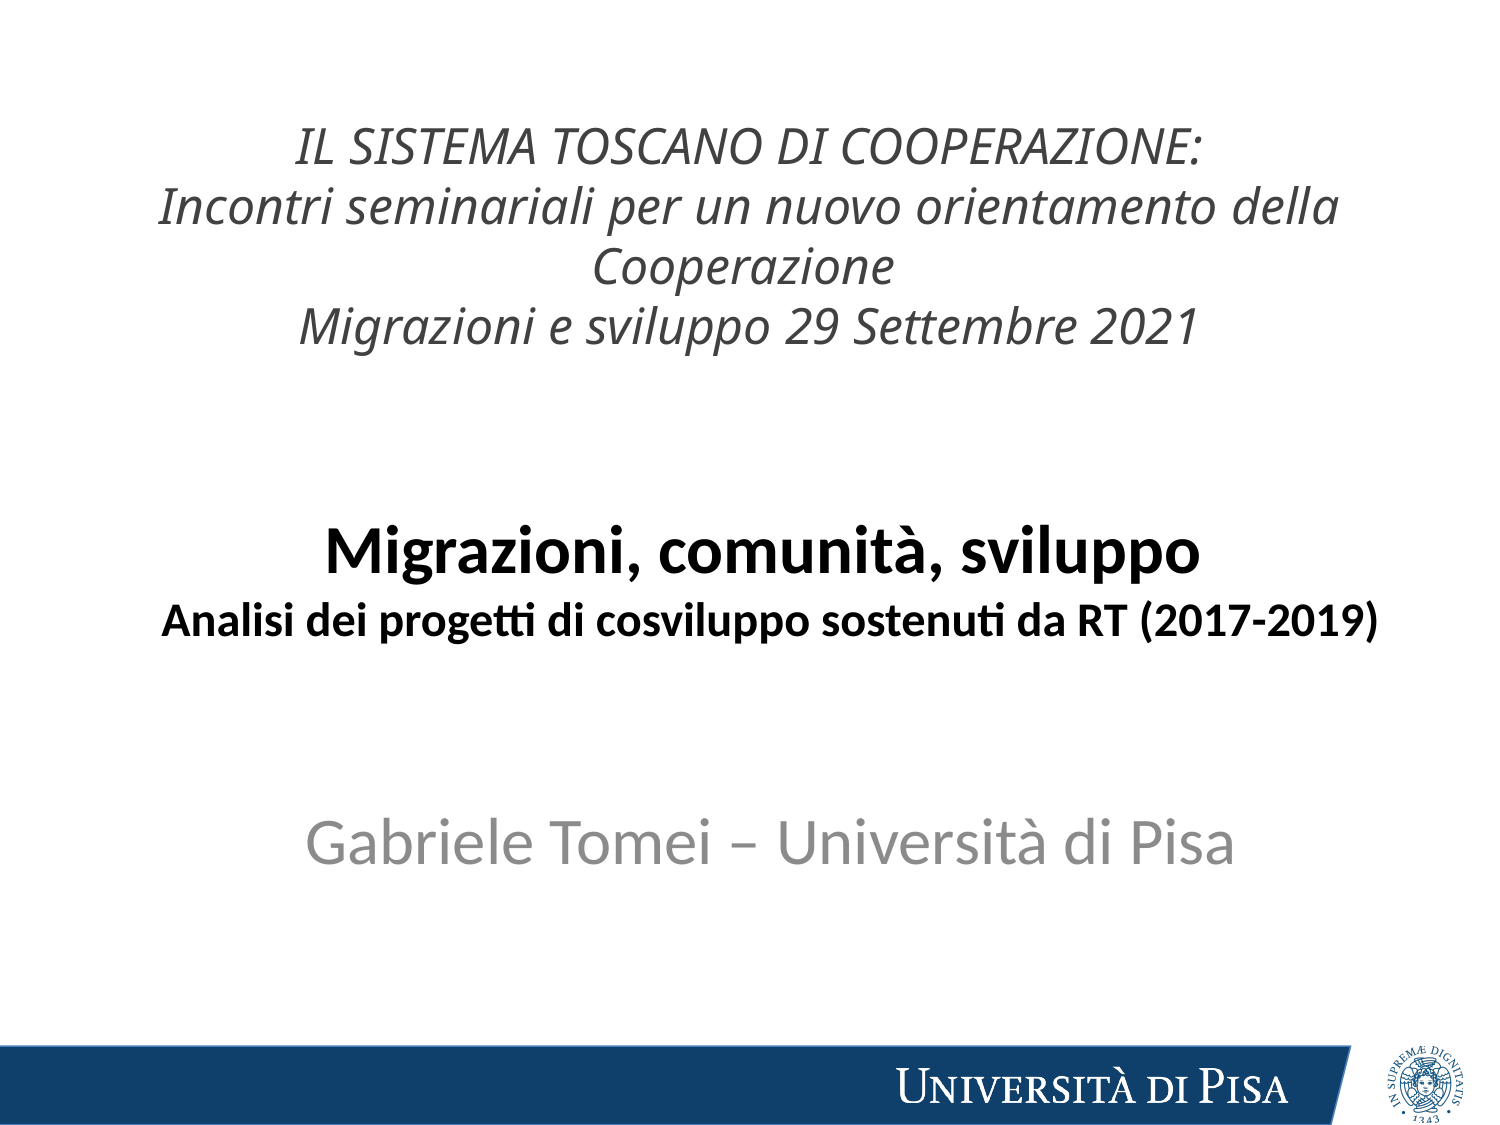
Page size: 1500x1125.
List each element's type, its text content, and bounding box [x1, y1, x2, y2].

text_box [0, 1046, 1351, 1125]
picture [1387, 1046, 1463, 1123]
subtitle Gabriele Tomei – Università di Pisa [246, 790, 1297, 911]
text_box IL SISTEMA TOSCANO DI COOPERAZIONE: Incontri seminariali per un nuovo orientamento della Cooperazione Migrazioni e sviluppo 29 Settembre 2021 [35, 107, 1465, 363]
picture [895, 1066, 1289, 1103]
title Migrazioni, comunità, sviluppo Analisi dei progetti di cosviluppo sostenuti da RT (2017-2019) [133, 413, 1409, 655]
